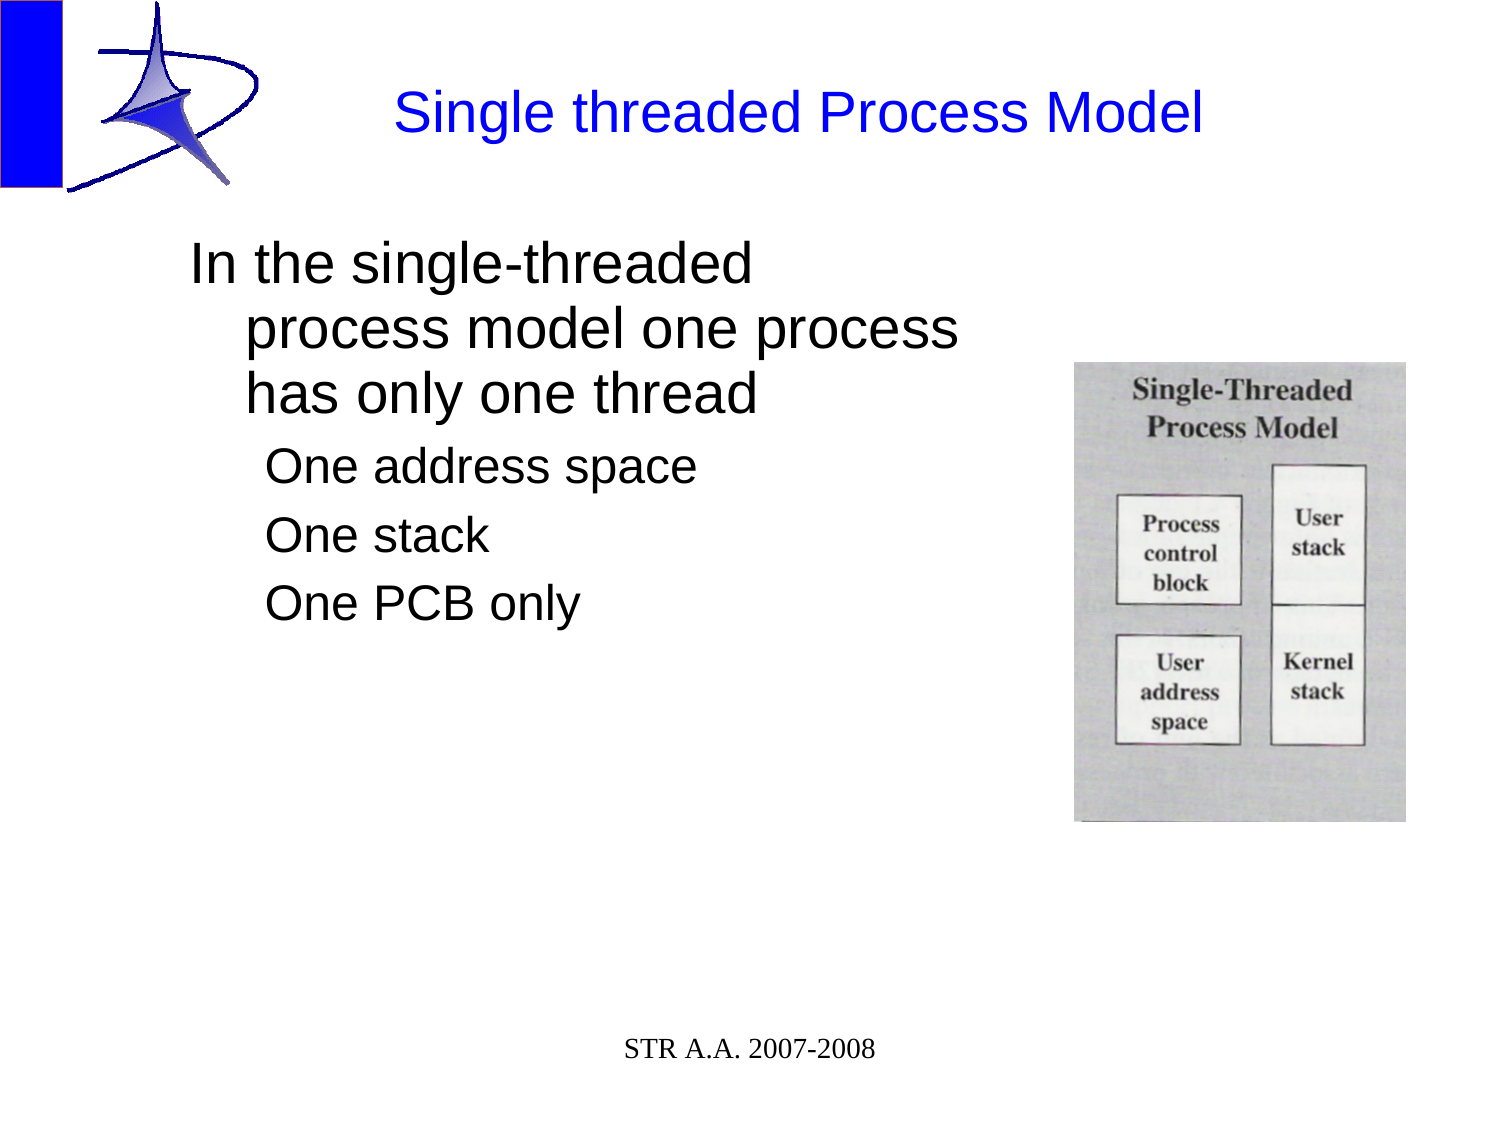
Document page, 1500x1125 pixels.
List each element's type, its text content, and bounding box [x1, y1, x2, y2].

picture [62, 0, 263, 197]
list In the single-threaded process model one process has only one thread One address space One stack One PCB only [174, 223, 988, 863]
picture [1074, 362, 1406, 822]
title Single threaded Process Model [174, 61, 1425, 164]
